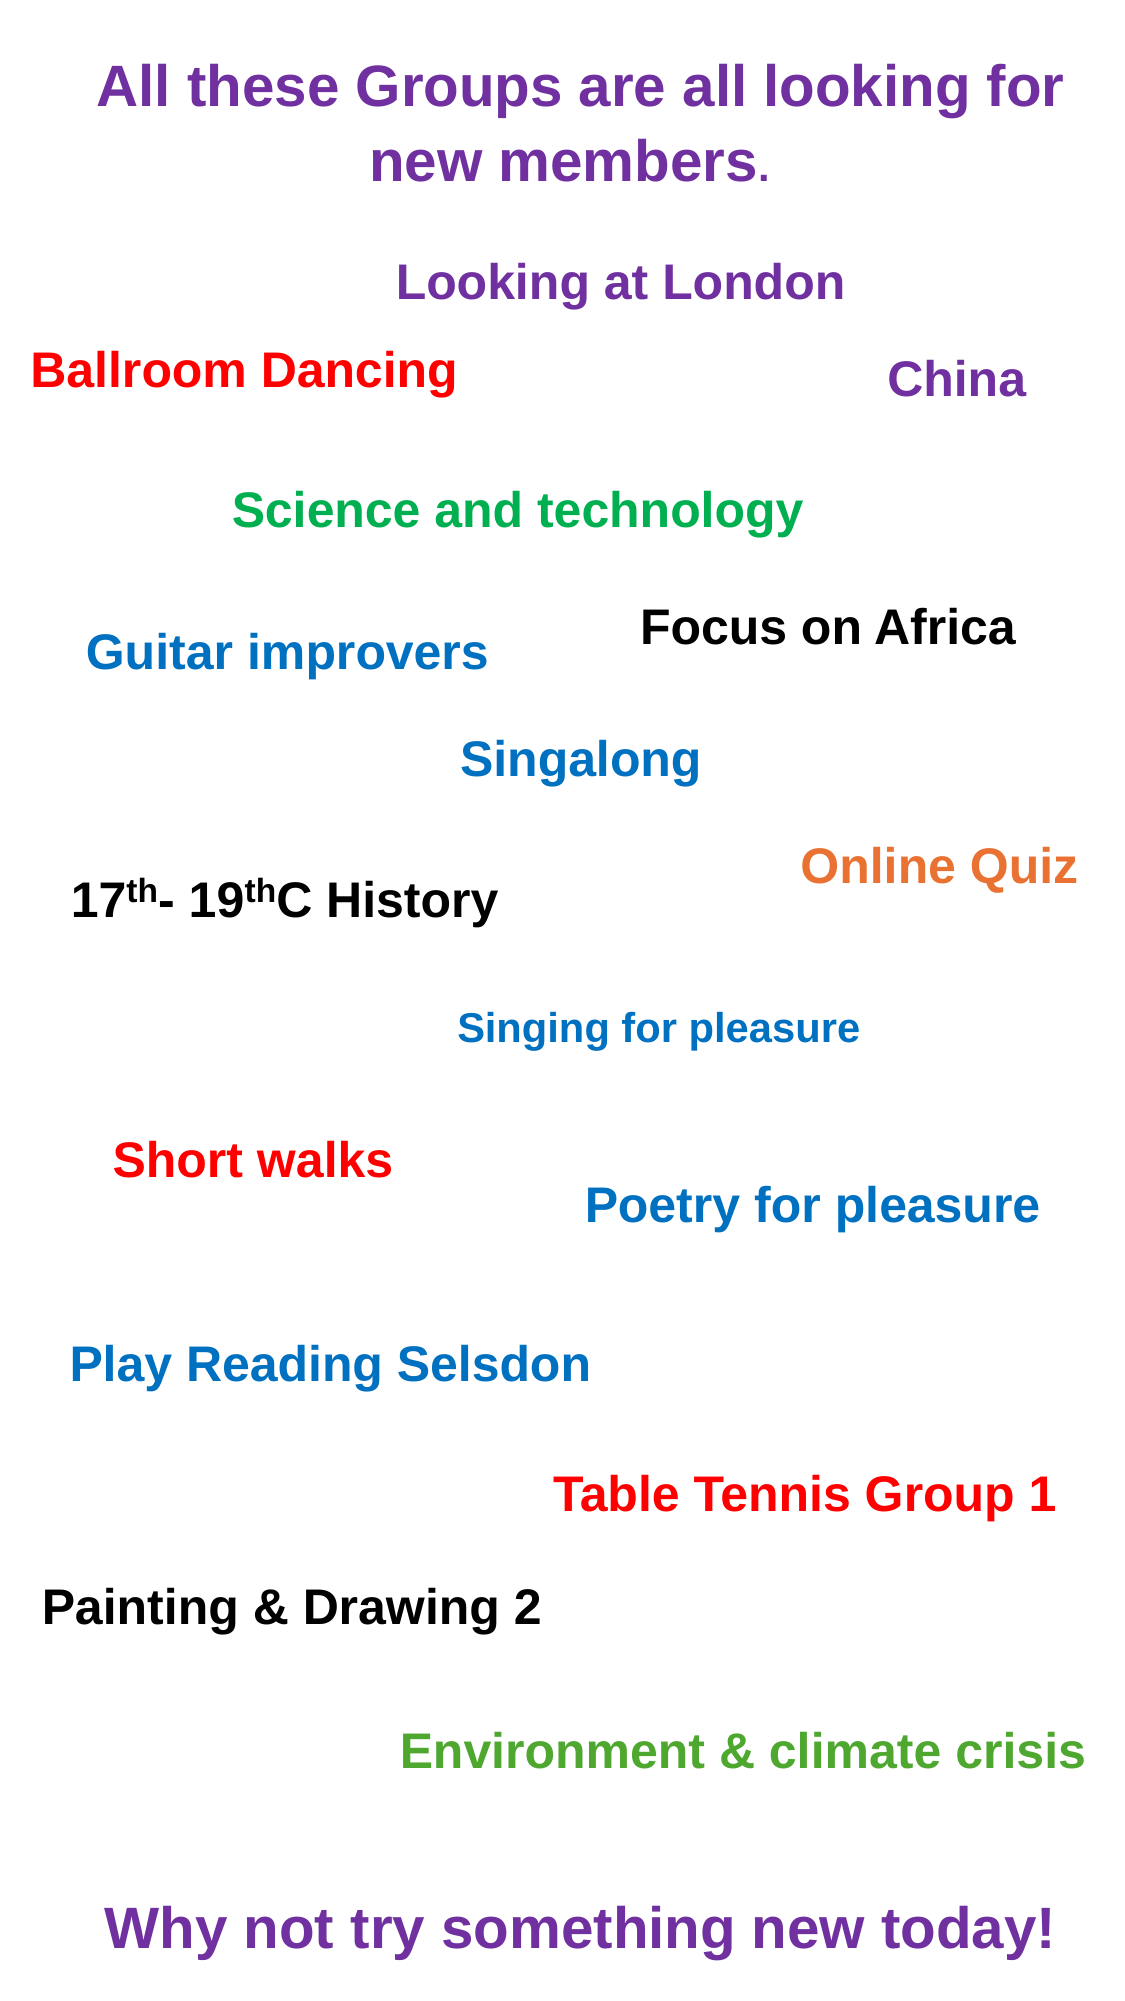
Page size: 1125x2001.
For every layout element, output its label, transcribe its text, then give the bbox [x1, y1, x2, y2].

text_box Painting & Drawing 2 [26, 1567, 673, 1643]
text_box Table Tennis Group 1 [538, 1453, 1125, 1530]
text_box Short walks [97, 1120, 417, 1197]
text_box Singalong [419, 718, 743, 795]
text_box Focus on Africa [625, 586, 1123, 663]
text_box Environment & climate crisis [347, 1710, 1125, 1787]
text_box Ballroom Dancing [15, 330, 597, 406]
text_box Why not try something new today! [84, 1882, 1078, 1969]
text_box 17th - 19thC History [55, 860, 602, 936]
text_box Looking at London [380, 242, 873, 318]
text_box Play Reading Selsdon [54, 1323, 674, 1400]
text_box Poetry for pleasure [569, 1165, 1125, 1242]
text_box Singing for pleasure [442, 993, 940, 1059]
text_box Online Quiz [785, 826, 1112, 903]
text_box Guitar improvers [70, 611, 533, 688]
text_box China [872, 338, 1063, 415]
text_box Science and technology [165, 470, 885, 546]
text_box All these Groups are all looking for new members. [68, 36, 1094, 197]
